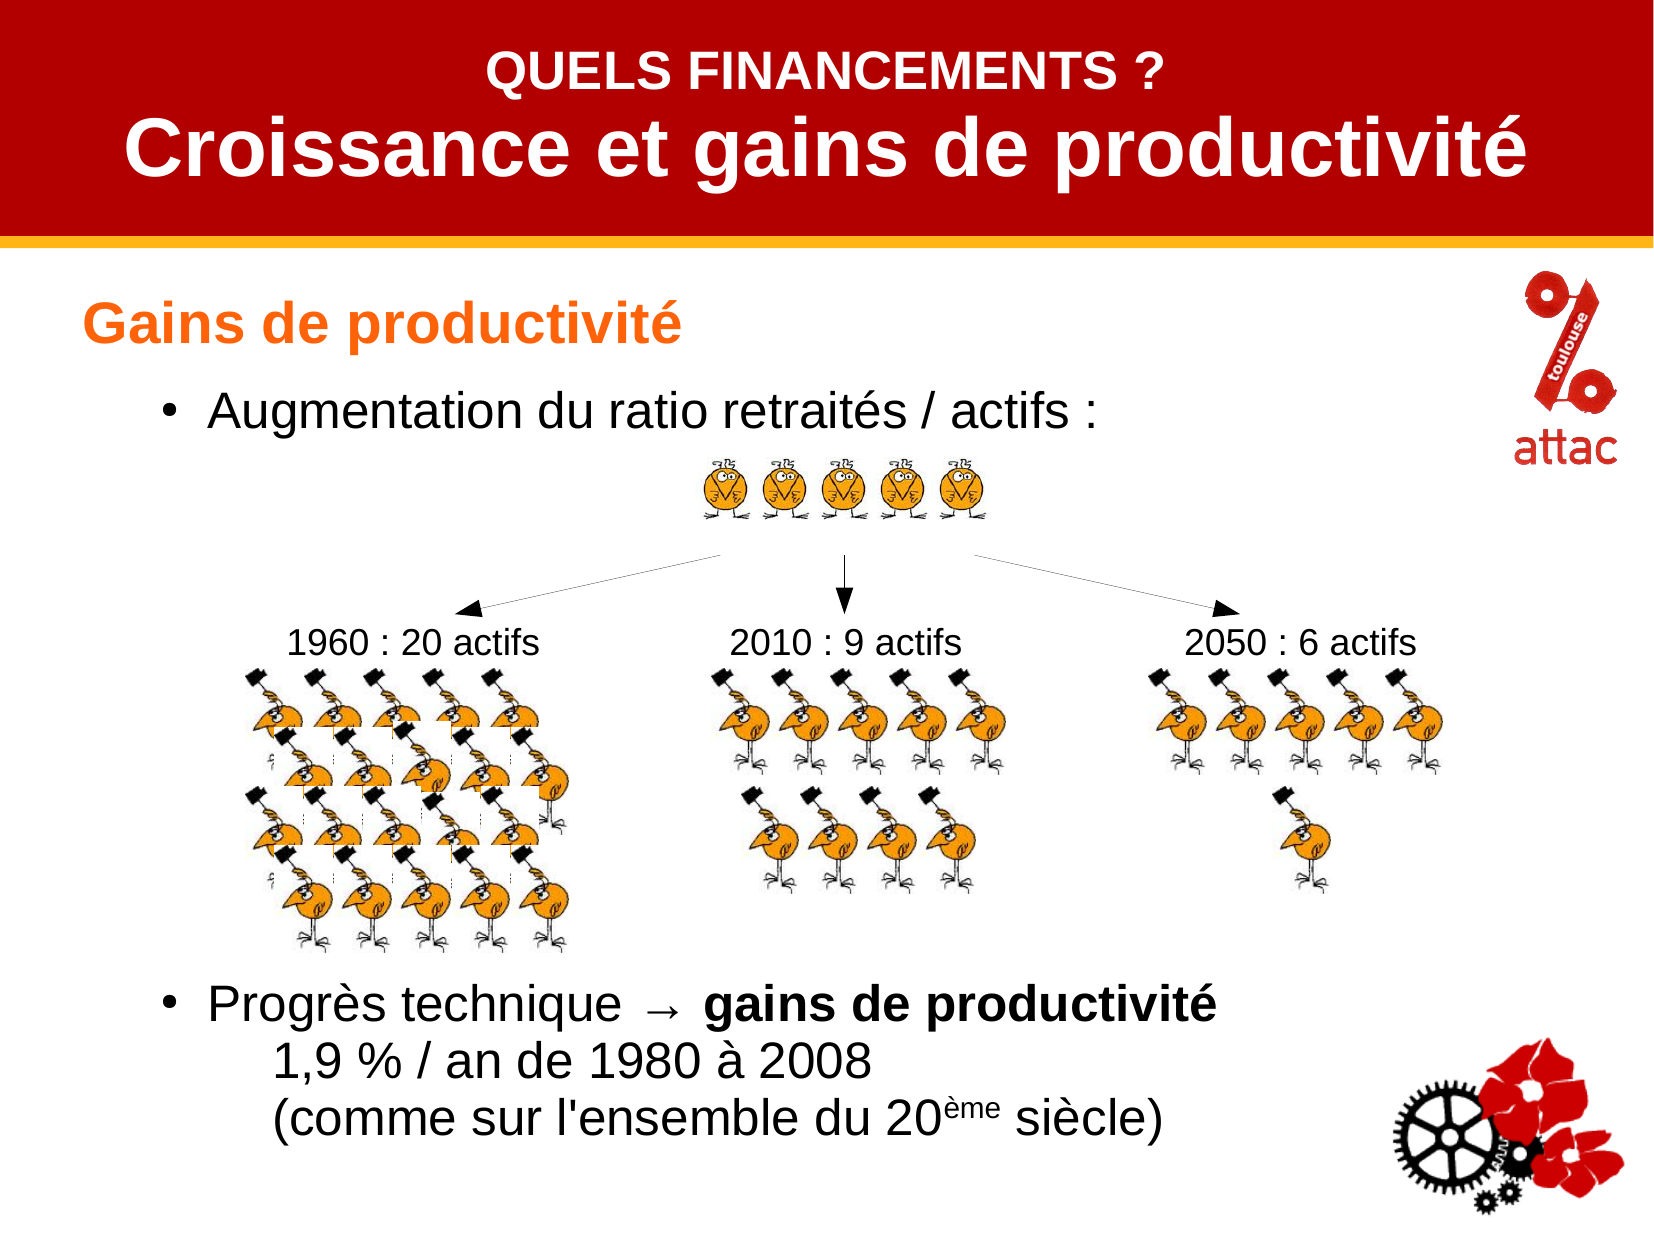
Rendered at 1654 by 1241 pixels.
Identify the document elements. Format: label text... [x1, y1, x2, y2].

picture [1148, 668, 1207, 776]
picture [693, 457, 993, 520]
picture [889, 671, 947, 776]
picture [711, 668, 770, 776]
text_box 2010 : 9 actifs [714, 614, 978, 671]
picture [1326, 668, 1384, 776]
picture [1208, 668, 1266, 776]
text_box 2050 : 6 actifs [1169, 614, 1433, 671]
text_box 1960 : 20 actifs [271, 614, 556, 671]
list Gains de productivité Augmentation du ratio retraités / actifs : Progrès technique → gains de productivité 1,9 % / an de 1980 à 2008 (comme sur l'ensemble du 20ème siècle) [82, 290, 1625, 1152]
picture [800, 786, 858, 894]
picture [830, 671, 888, 776]
picture [1387, 1033, 1628, 1218]
picture [918, 786, 976, 894]
picture [859, 786, 917, 894]
title QUELS FINANCEMENTS ? Croissance et gains de productivité [82, 14, 1571, 222]
picture [1509, 265, 1625, 290]
picture [1267, 668, 1325, 776]
picture [948, 668, 1006, 776]
picture [1385, 668, 1443, 776]
picture [245, 668, 569, 953]
picture [741, 786, 799, 894]
picture [771, 671, 829, 776]
picture [1272, 786, 1331, 894]
